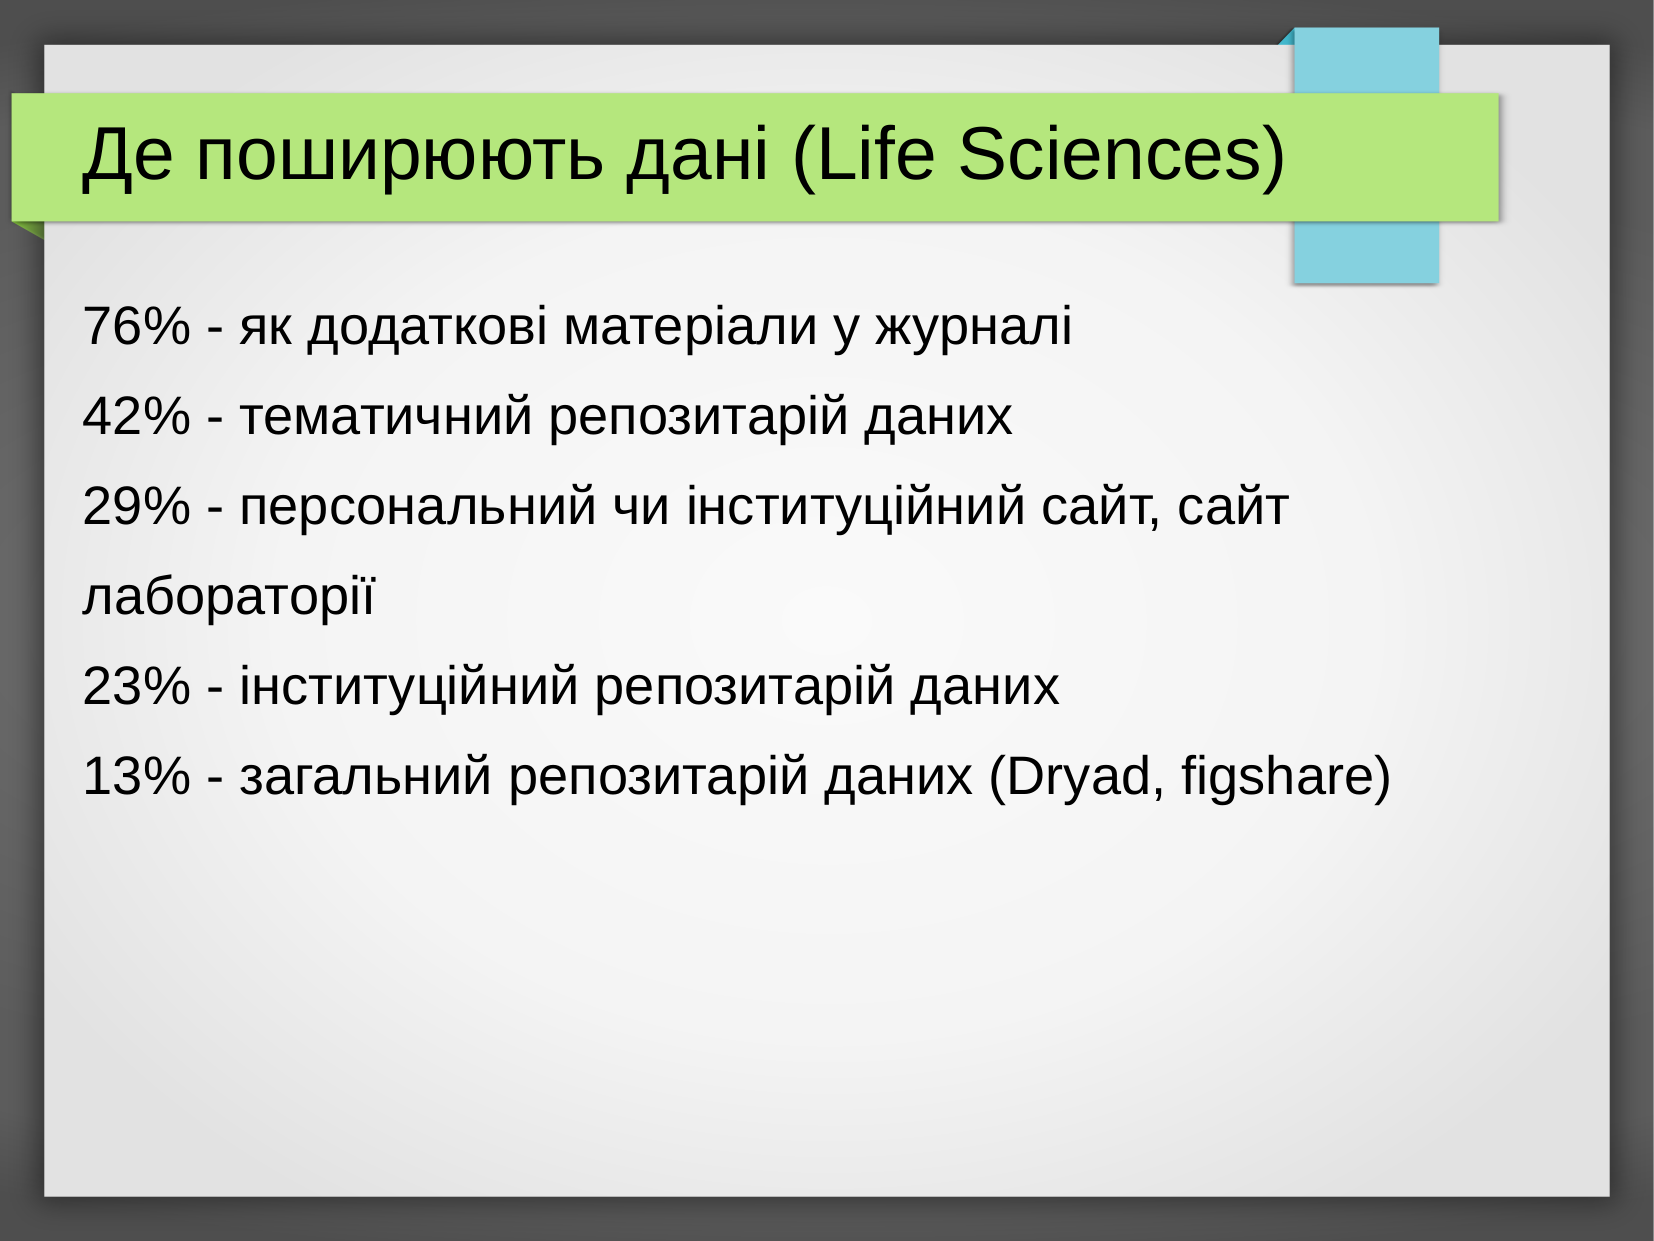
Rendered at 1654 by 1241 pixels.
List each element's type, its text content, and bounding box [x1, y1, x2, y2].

title Де поширюють дані (Life Sciences) [82, 69, 1489, 238]
list 76% - як додаткові матеріали у журналі 42% - тематичний репозитарій даних 29% - персональний чи інституційний сайт, сайт лабораторії 23% - інституційний репозитарій даних 13% - загальний репозитарій даних (Dryad, figshare) [82, 295, 1571, 1015]
picture [0, 0, 1654, 1241]
